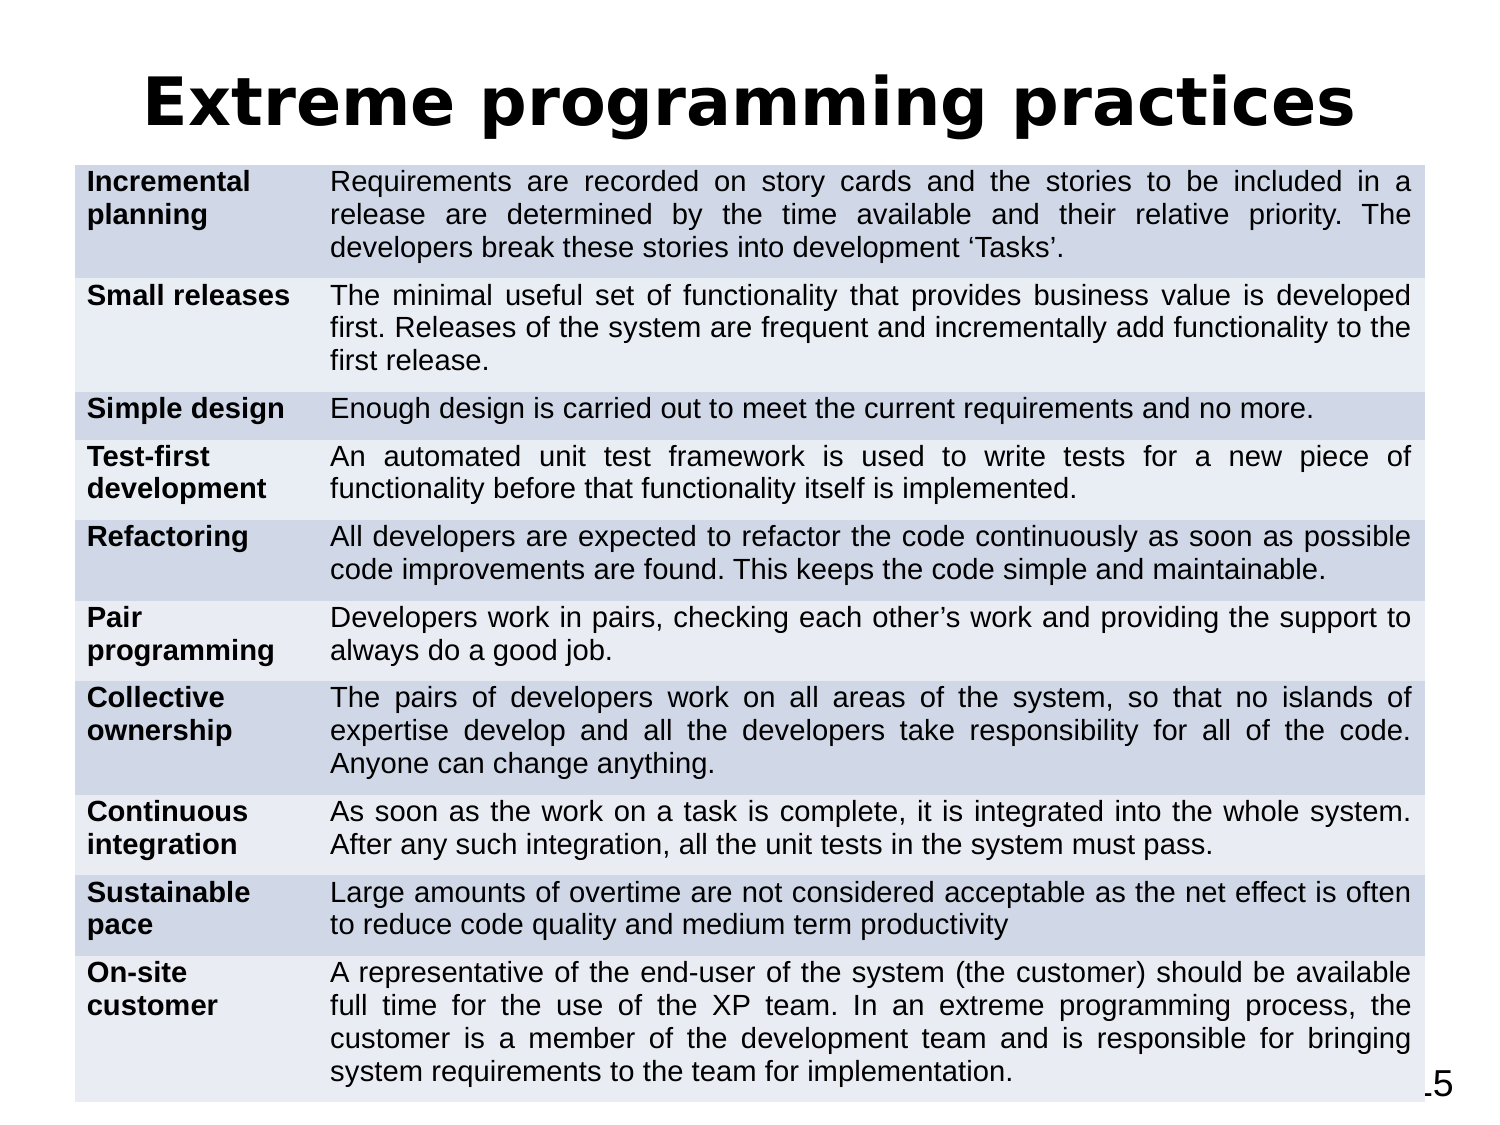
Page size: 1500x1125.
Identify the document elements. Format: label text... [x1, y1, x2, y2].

table_cell Small releases [75, 278, 318, 392]
table_cell Continuous integration [75, 795, 318, 875]
table_cell The minimal useful set of functionality that provides business value is developed first. Releases of the system are frequent and incrementally add functionality to the first release. [318, 278, 1425, 392]
table_cell Large amounts of overtime are not considered acceptable as the net effect is often to reduce code quality and medium term productivity [318, 875, 1425, 956]
table_cell Collective ownership [75, 681, 318, 795]
table_header Requirements are recorded on story cards and the stories to be included in a release are determined by the time available and their relative priority. The developers break these stories into development ‘Tasks’. [318, 165, 1425, 278]
table_cell On-site customer [75, 956, 318, 1102]
table_cell As soon as the work on a task is complete, it is integrated into the whole system. After any such integration, all the unit tests in the system must pass. [318, 795, 1425, 875]
table_cell All developers are expected to refactor the code continuously as soon as possible code improvements are found. This keeps the code simple and maintainable. [318, 520, 1425, 601]
table_cell Developers work in pairs, checking each other’s work and providing the support to always do a good job. [318, 601, 1425, 681]
table_cell Enough design is carried out to meet the current requirements and no more. [318, 392, 1425, 440]
table_cell Simple design [75, 392, 318, 440]
table_cell A representative of the end-user of the system (the customer) should be available full time for the use of the XP team. In an extreme programming process, the customer is a member of the development team and is responsible for bringing system requirements to the team for implementation. [318, 956, 1425, 1102]
table_cell Refactoring [75, 520, 318, 601]
table_header Incremental planning [75, 165, 318, 278]
table_cell Sustainable pace [75, 875, 318, 956]
table_cell Test-first development [75, 440, 318, 520]
table_cell Pair programming [75, 601, 318, 681]
table_cell The pairs of developers work on all areas of the system, so that no islands of expertise develop and all the developers take responsibility for all of the code. Anyone can change anything. [318, 681, 1425, 795]
table_cell An automated unit test framework is used to write tests for a new piece of functionality before that functionality itself is implemented. [318, 440, 1425, 520]
title Extreme programming practices [75, 33, 1425, 165]
